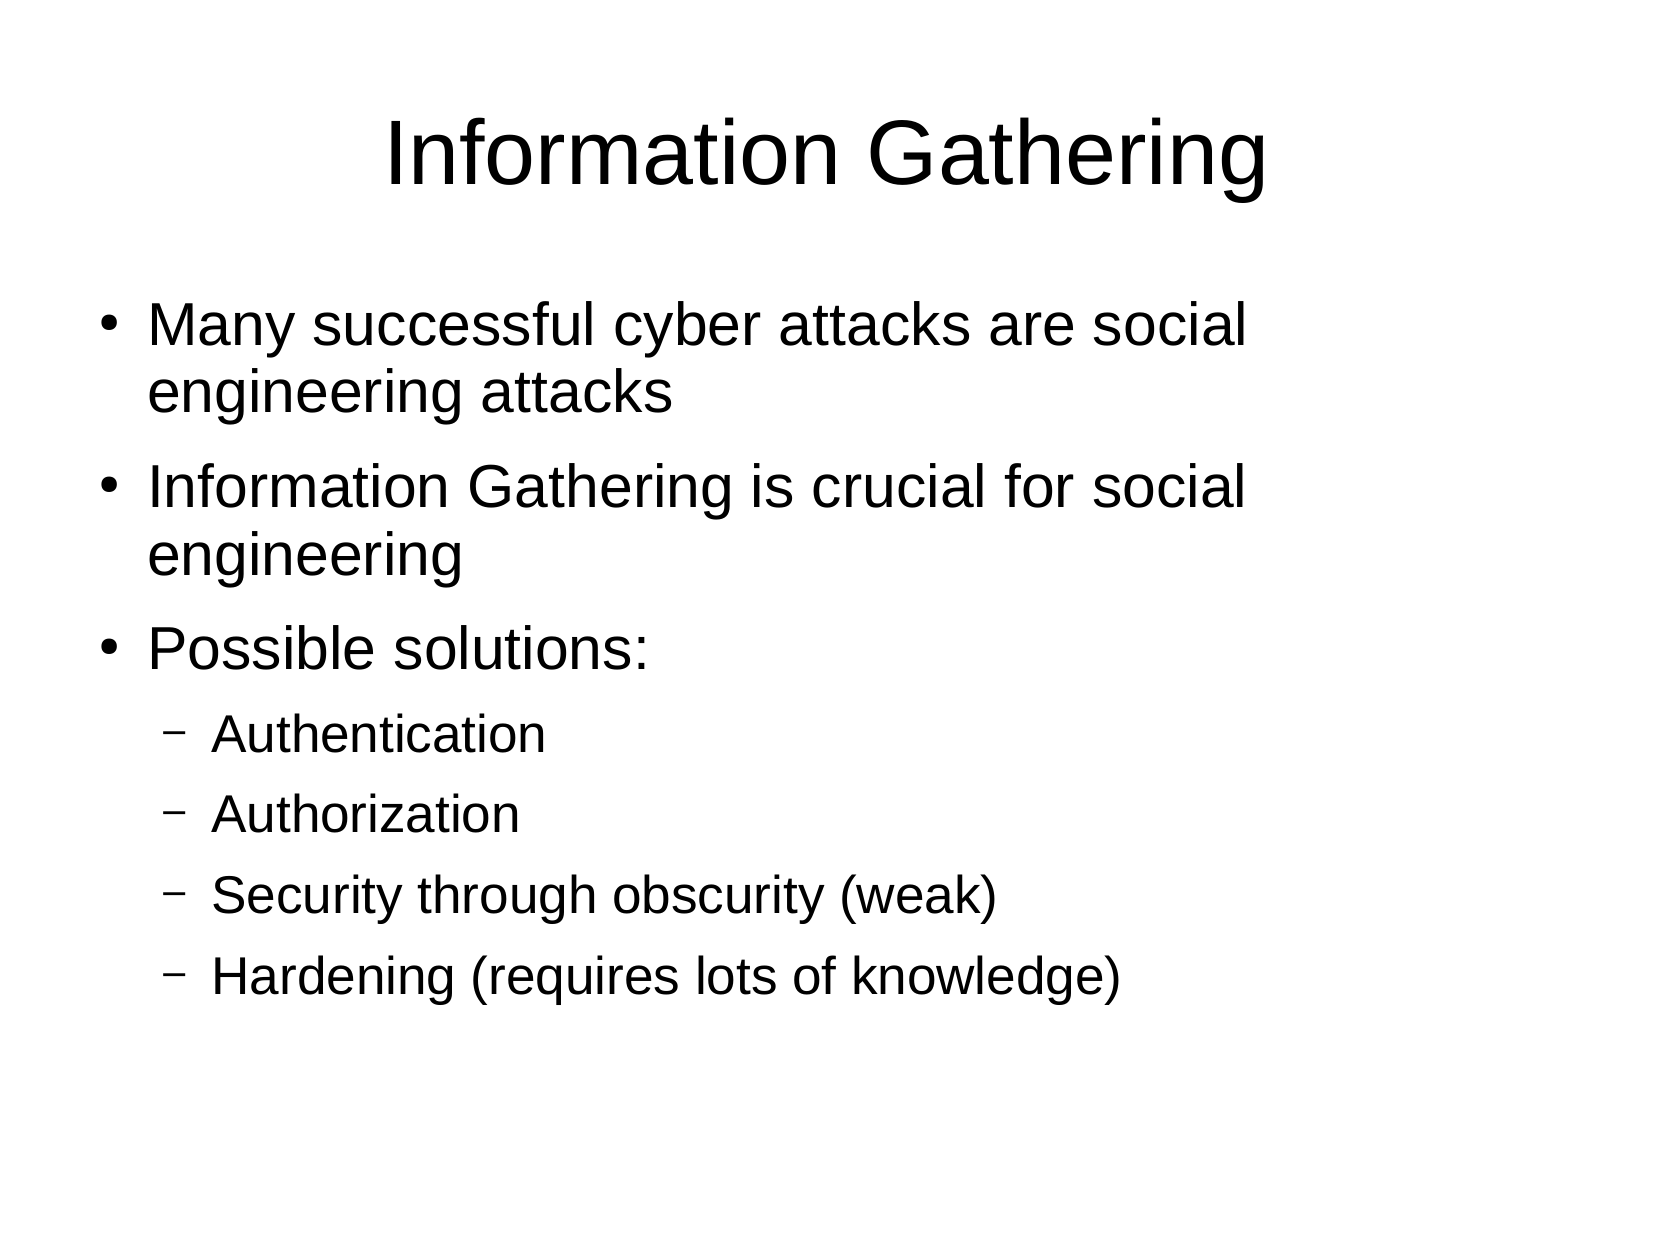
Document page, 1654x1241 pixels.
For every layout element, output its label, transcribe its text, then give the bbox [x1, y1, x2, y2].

title Information Gathering [82, 49, 1571, 257]
list Many successful cyber attacks are social engineering attacks Information Gathering is crucial for social engineering Possible solutions: Authentication Authorization Security through obscurity (weak) Hardening (requires lots of knowledge) [82, 290, 1571, 1010]
